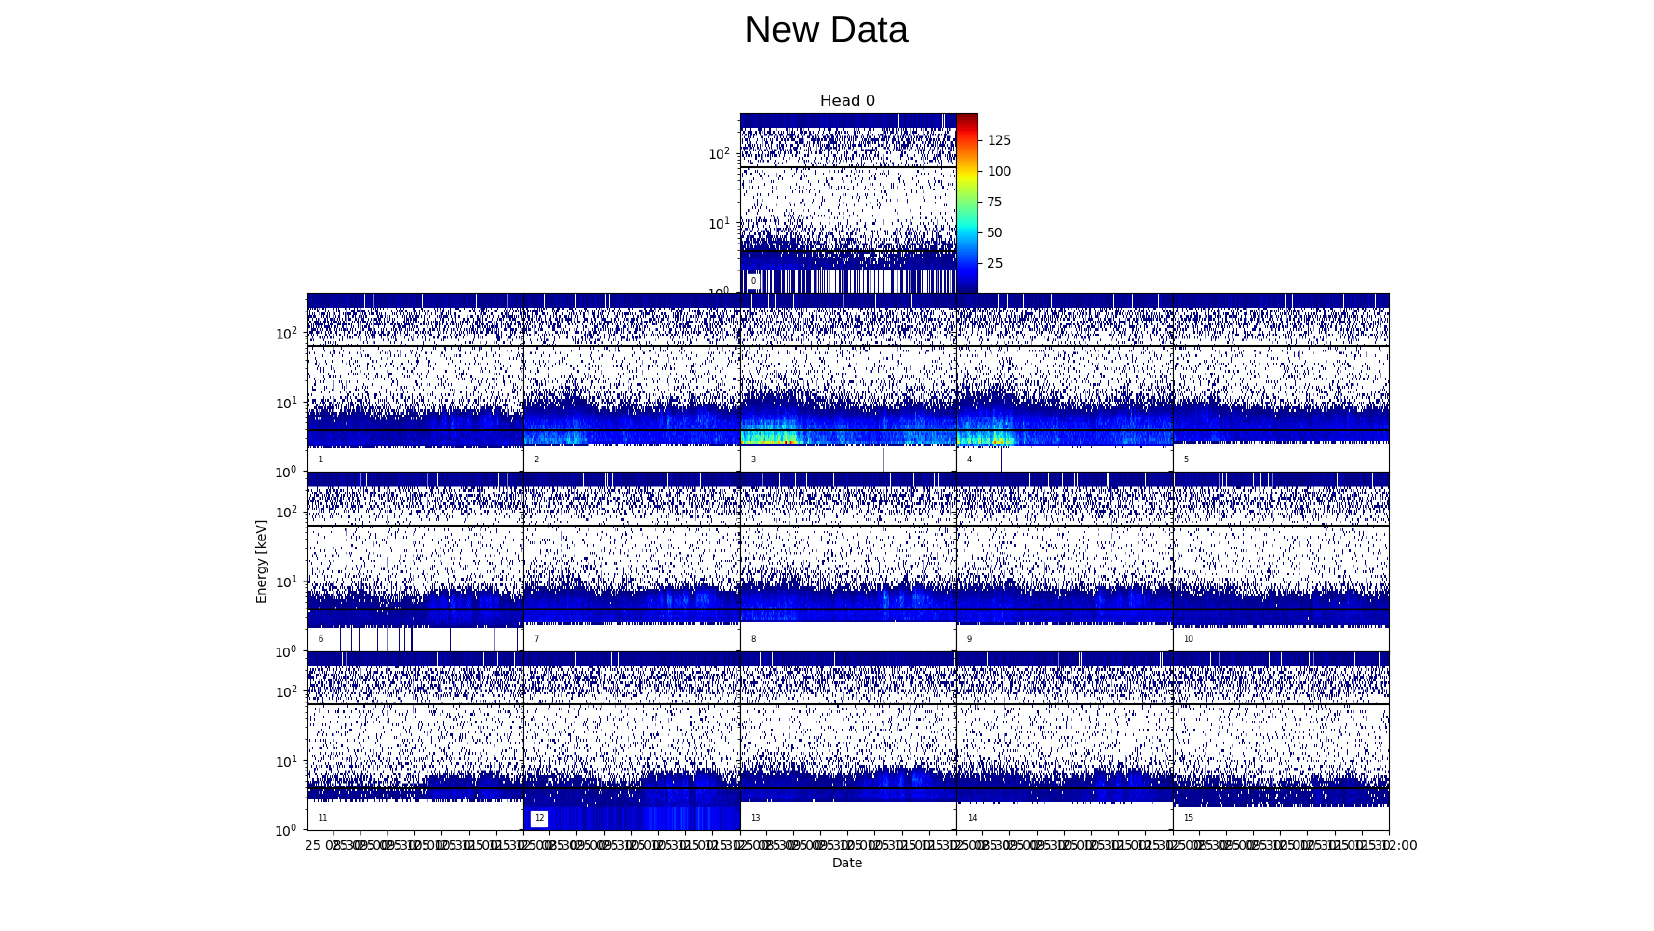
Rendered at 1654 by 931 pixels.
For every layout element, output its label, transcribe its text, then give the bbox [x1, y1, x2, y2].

picture [132, 1, 1528, 931]
text_box New Data [729, 1, 924, 58]
